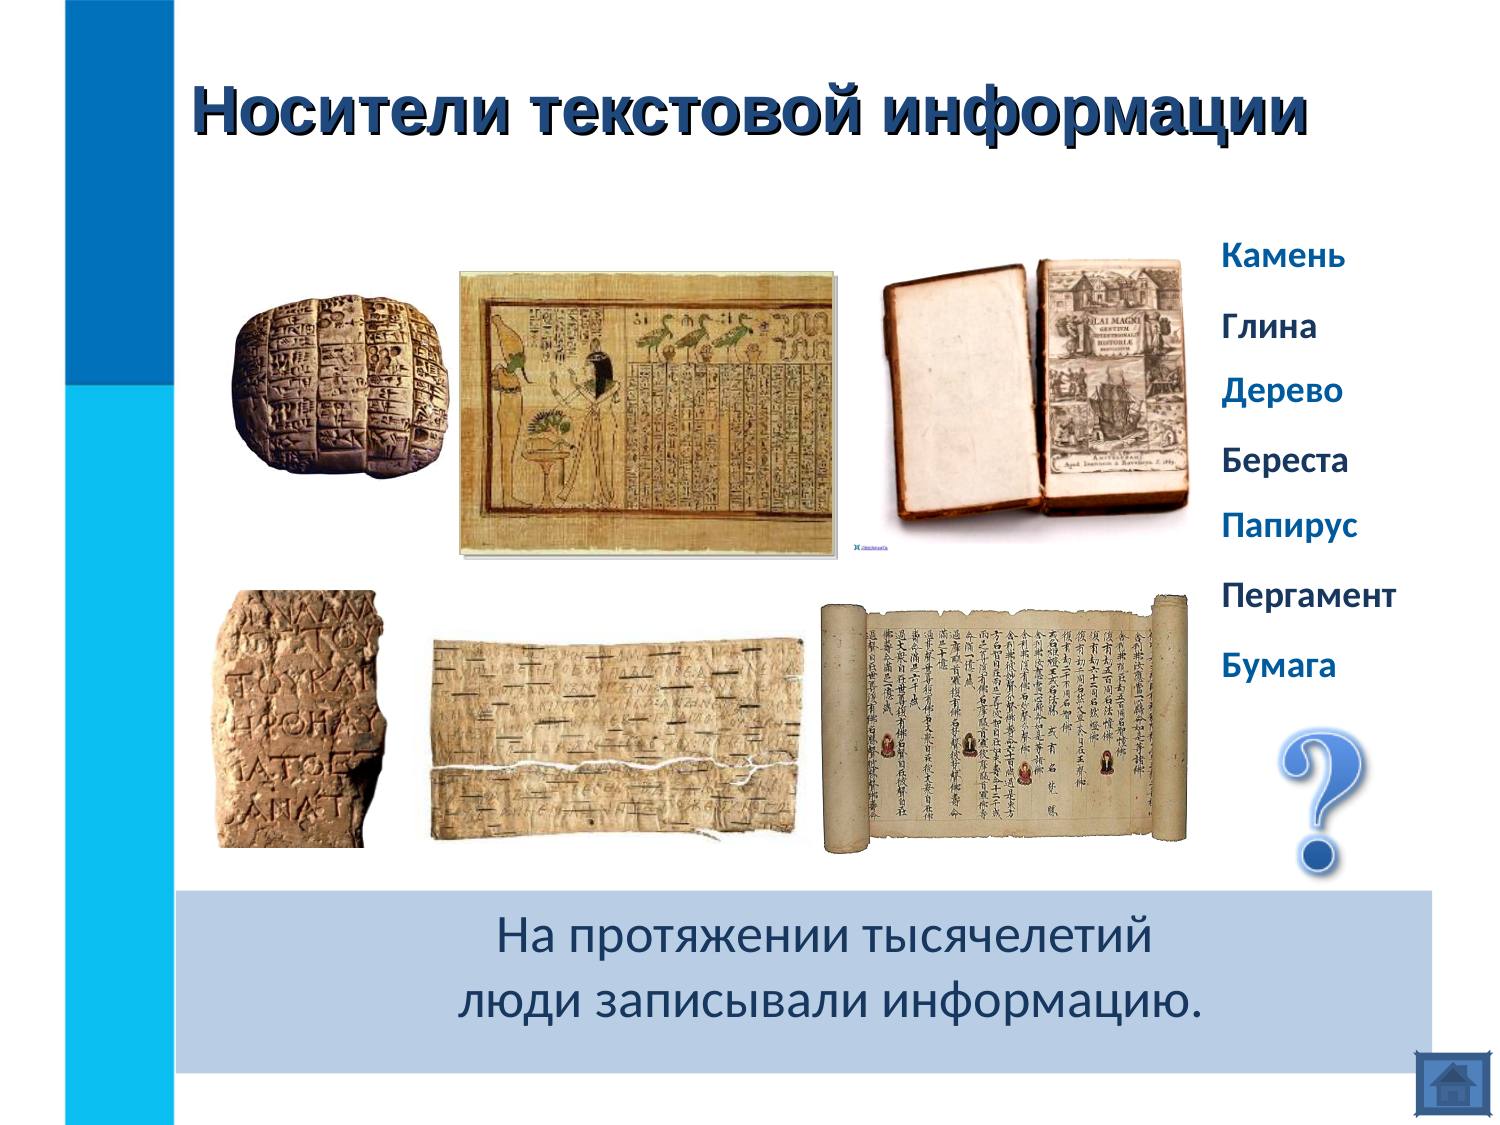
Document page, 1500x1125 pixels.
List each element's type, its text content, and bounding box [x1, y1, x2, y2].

list На протяжении тысячелетий люди записывали информацию. [175, 890, 1433, 1074]
text_box Папирус [1206, 492, 1489, 553]
text_box Дерево [1208, 356, 1465, 418]
text_box Береста [1207, 427, 1465, 488]
text_box Пергамент [1206, 562, 1500, 603]
title Носители текстовой информации [75, 11, 1426, 200]
text_box Камень [1206, 222, 1500, 284]
text_box [1419, 1054, 1489, 1114]
text_box Глина [1208, 292, 1430, 354]
picture [0, 0, 1500, 1125]
